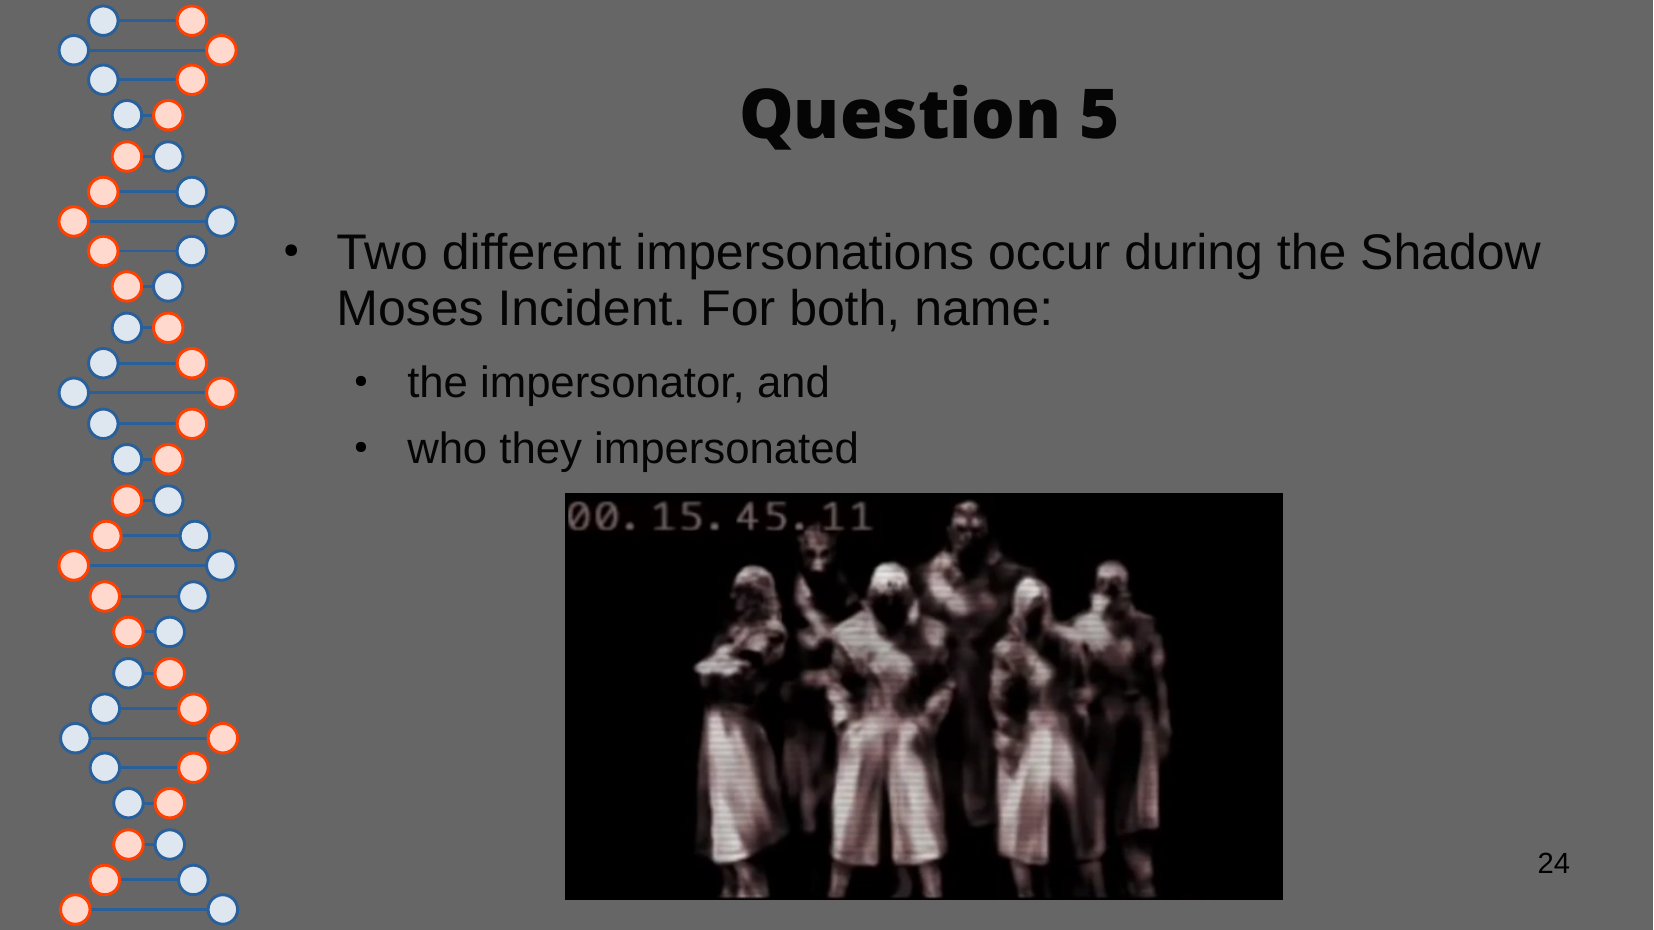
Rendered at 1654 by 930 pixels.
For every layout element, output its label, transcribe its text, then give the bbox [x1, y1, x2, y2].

list Two different impersonations occur during the Shadow Moses Incident. For both, name: the impersonator, and who they impersonated [265, 224, 1594, 764]
picture [565, 493, 1283, 901]
title Question 5 [265, 35, 1594, 189]
